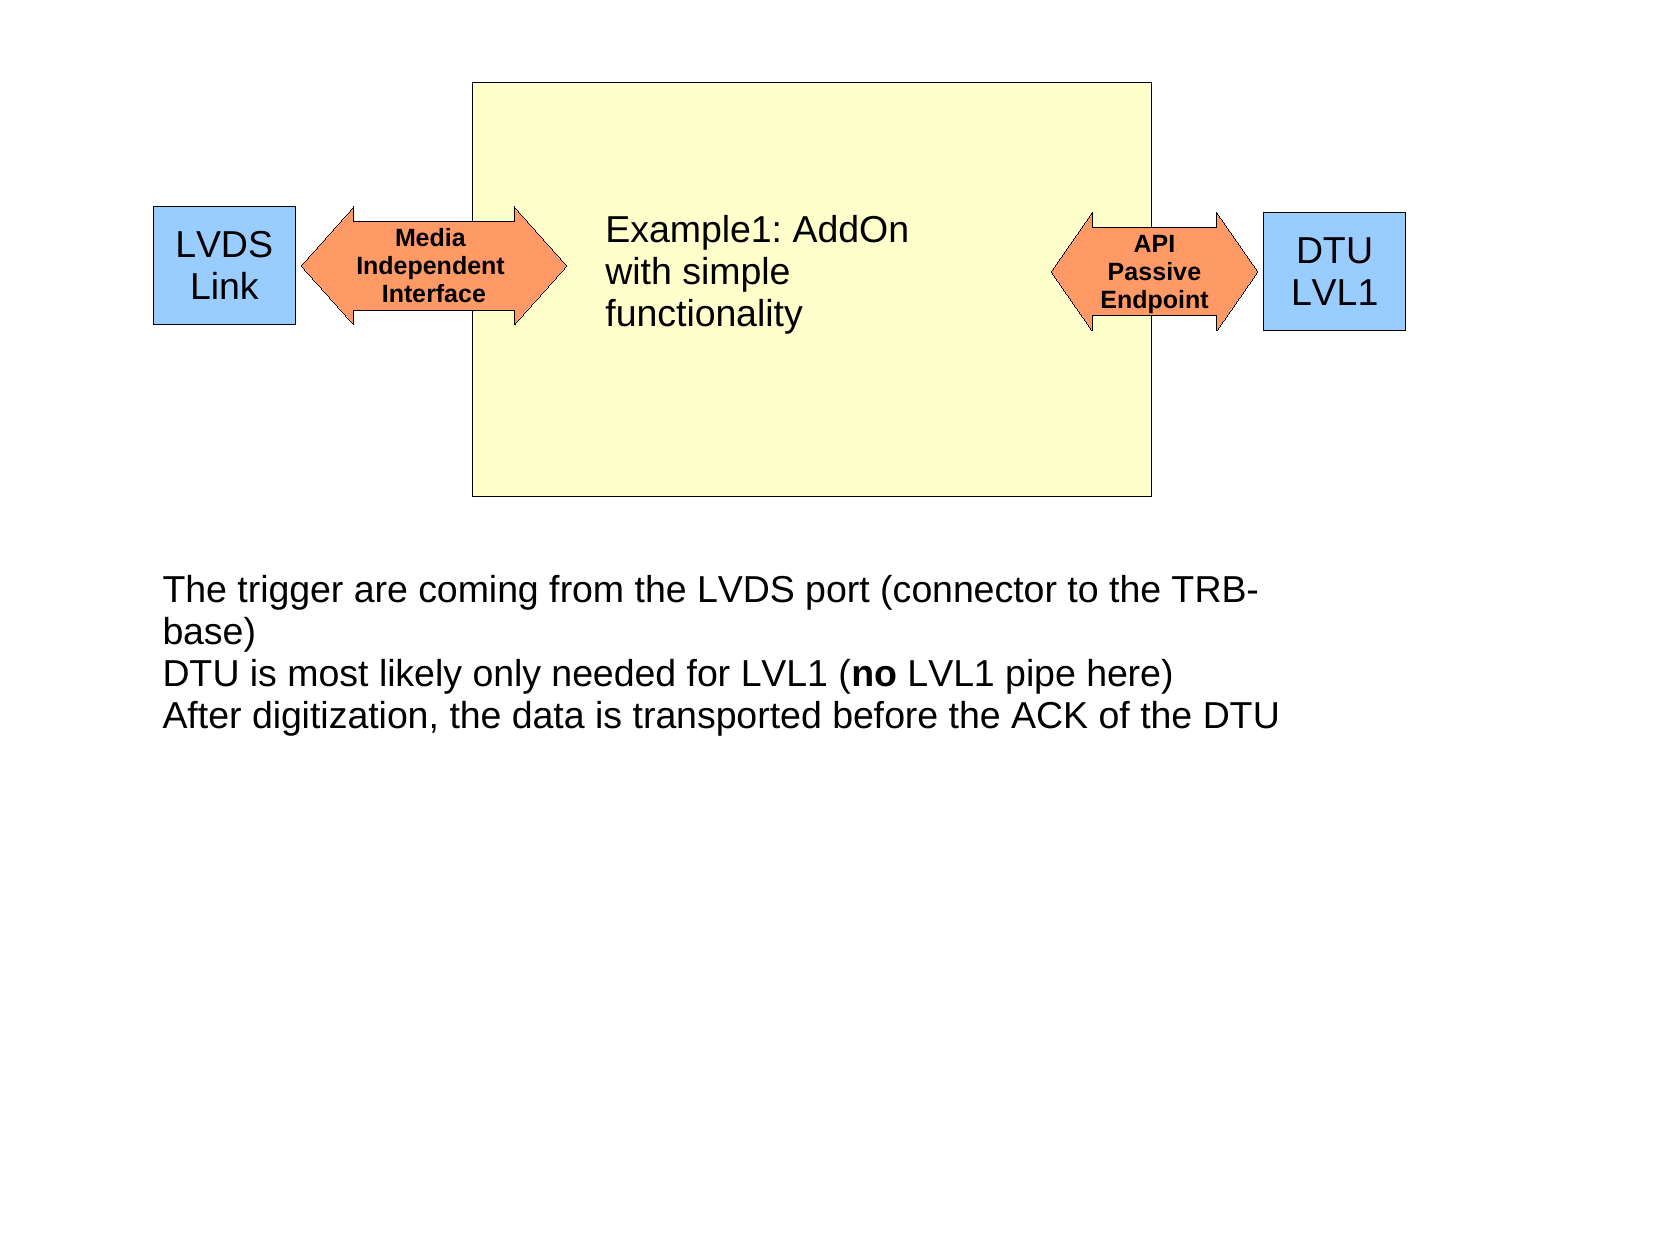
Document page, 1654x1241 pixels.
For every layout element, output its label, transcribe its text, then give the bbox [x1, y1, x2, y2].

text_box The trigger are coming from the LVDS port (connector to the TRB-base) DTU is most likely only needed for LVL1 (no LVL1 pipe here) After digitization, the data is transported before the ACK of the DTU [147, 561, 1359, 744]
text_box API Passive Endpoint [1051, 212, 1258, 331]
text_box [472, 82, 1152, 497]
text_box Example1: AddOn with simple functionality [590, 200, 1023, 408]
text_box LVDS Link [153, 206, 296, 325]
text_box Media Independent Interface [301, 206, 567, 325]
text_box DTU LVL1 [1263, 212, 1406, 331]
